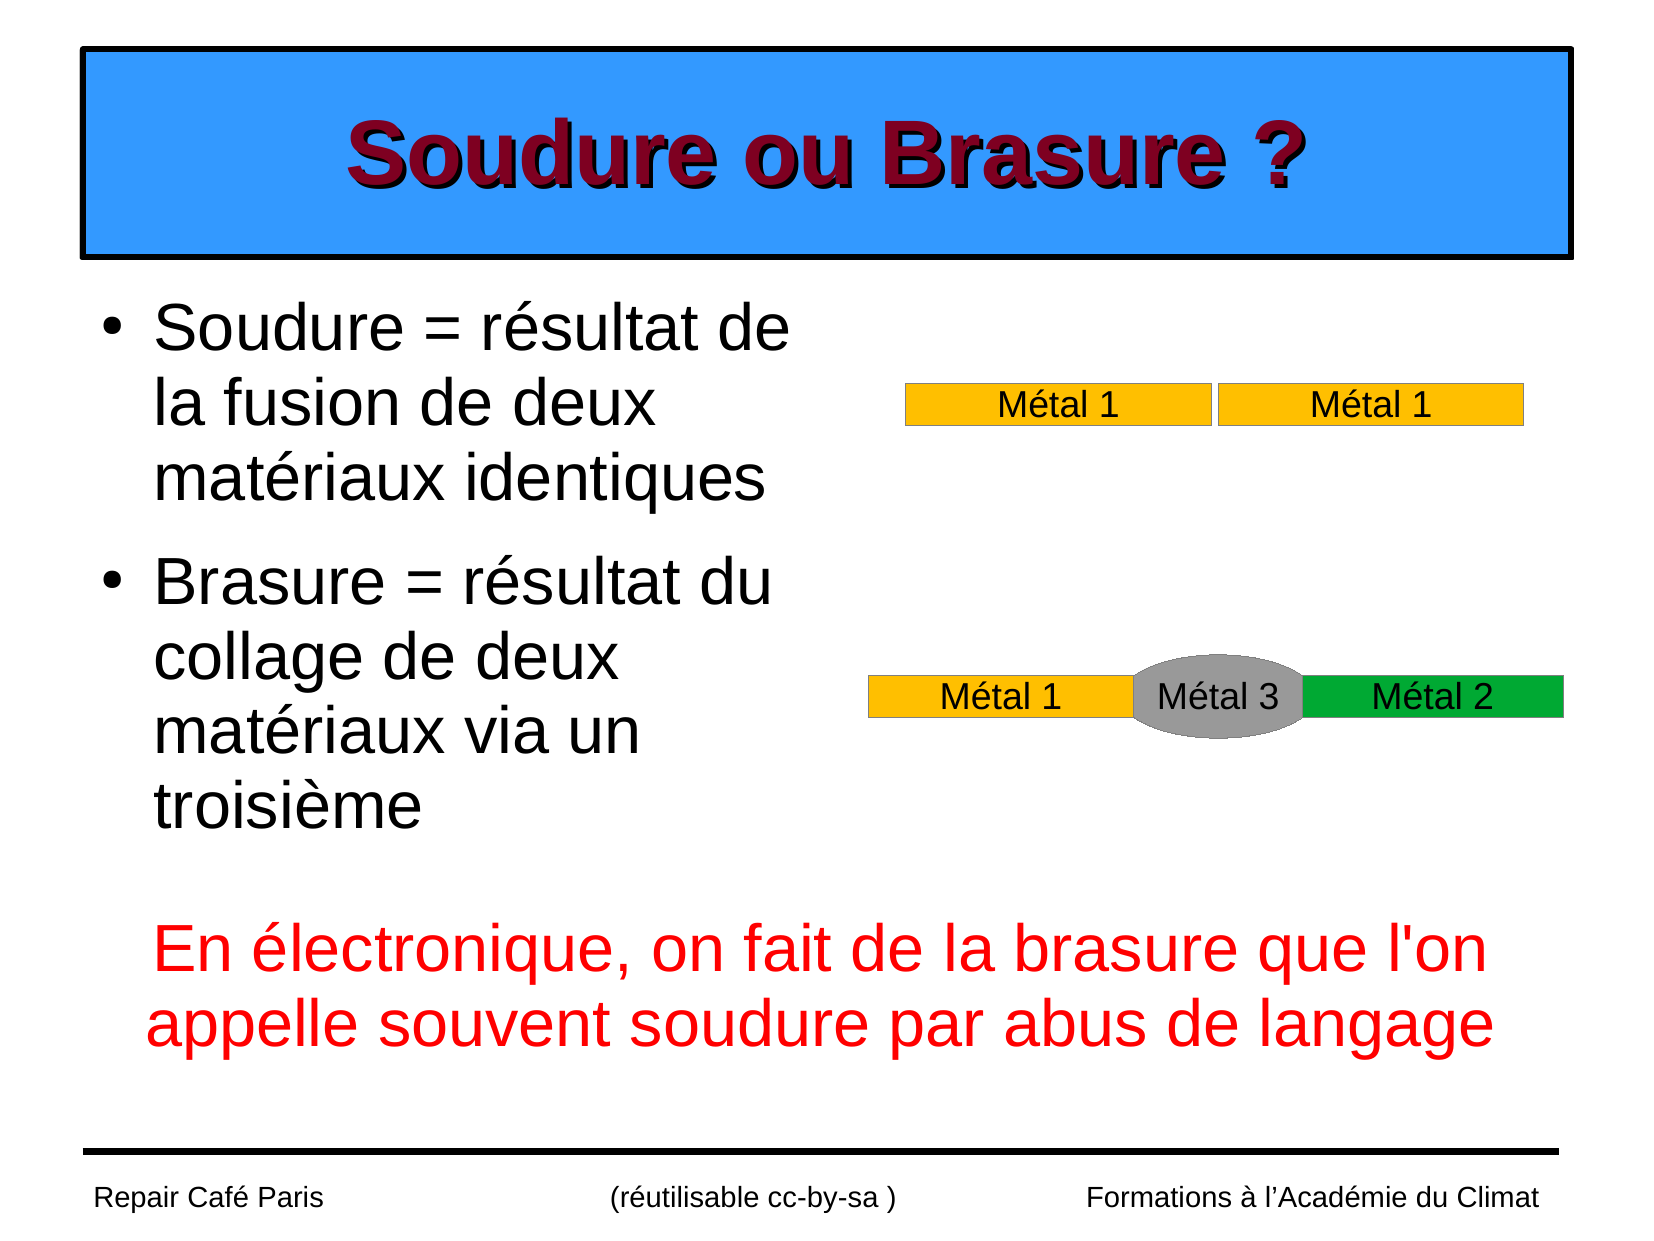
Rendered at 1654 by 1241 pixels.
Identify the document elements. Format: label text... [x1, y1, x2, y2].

title Soudure ou Brasure ? [82, 49, 1571, 257]
text_box Métal 1 [1218, 383, 1524, 426]
list Soudure = résultat de la fusion de deux matériaux identiques Brasure = résultat du collage de deux matériaux via un troisième [82, 290, 809, 844]
text_box Métal 2 [1302, 675, 1564, 718]
text_box Métal 3 [1134, 654, 1302, 739]
text_box Métal 1 [868, 675, 1134, 718]
text_box En électronique, on fait de la brasure que l'on appelle souvent soudure par abus de langage [129, 903, 1512, 1093]
text_box Métal 1 [905, 383, 1212, 426]
